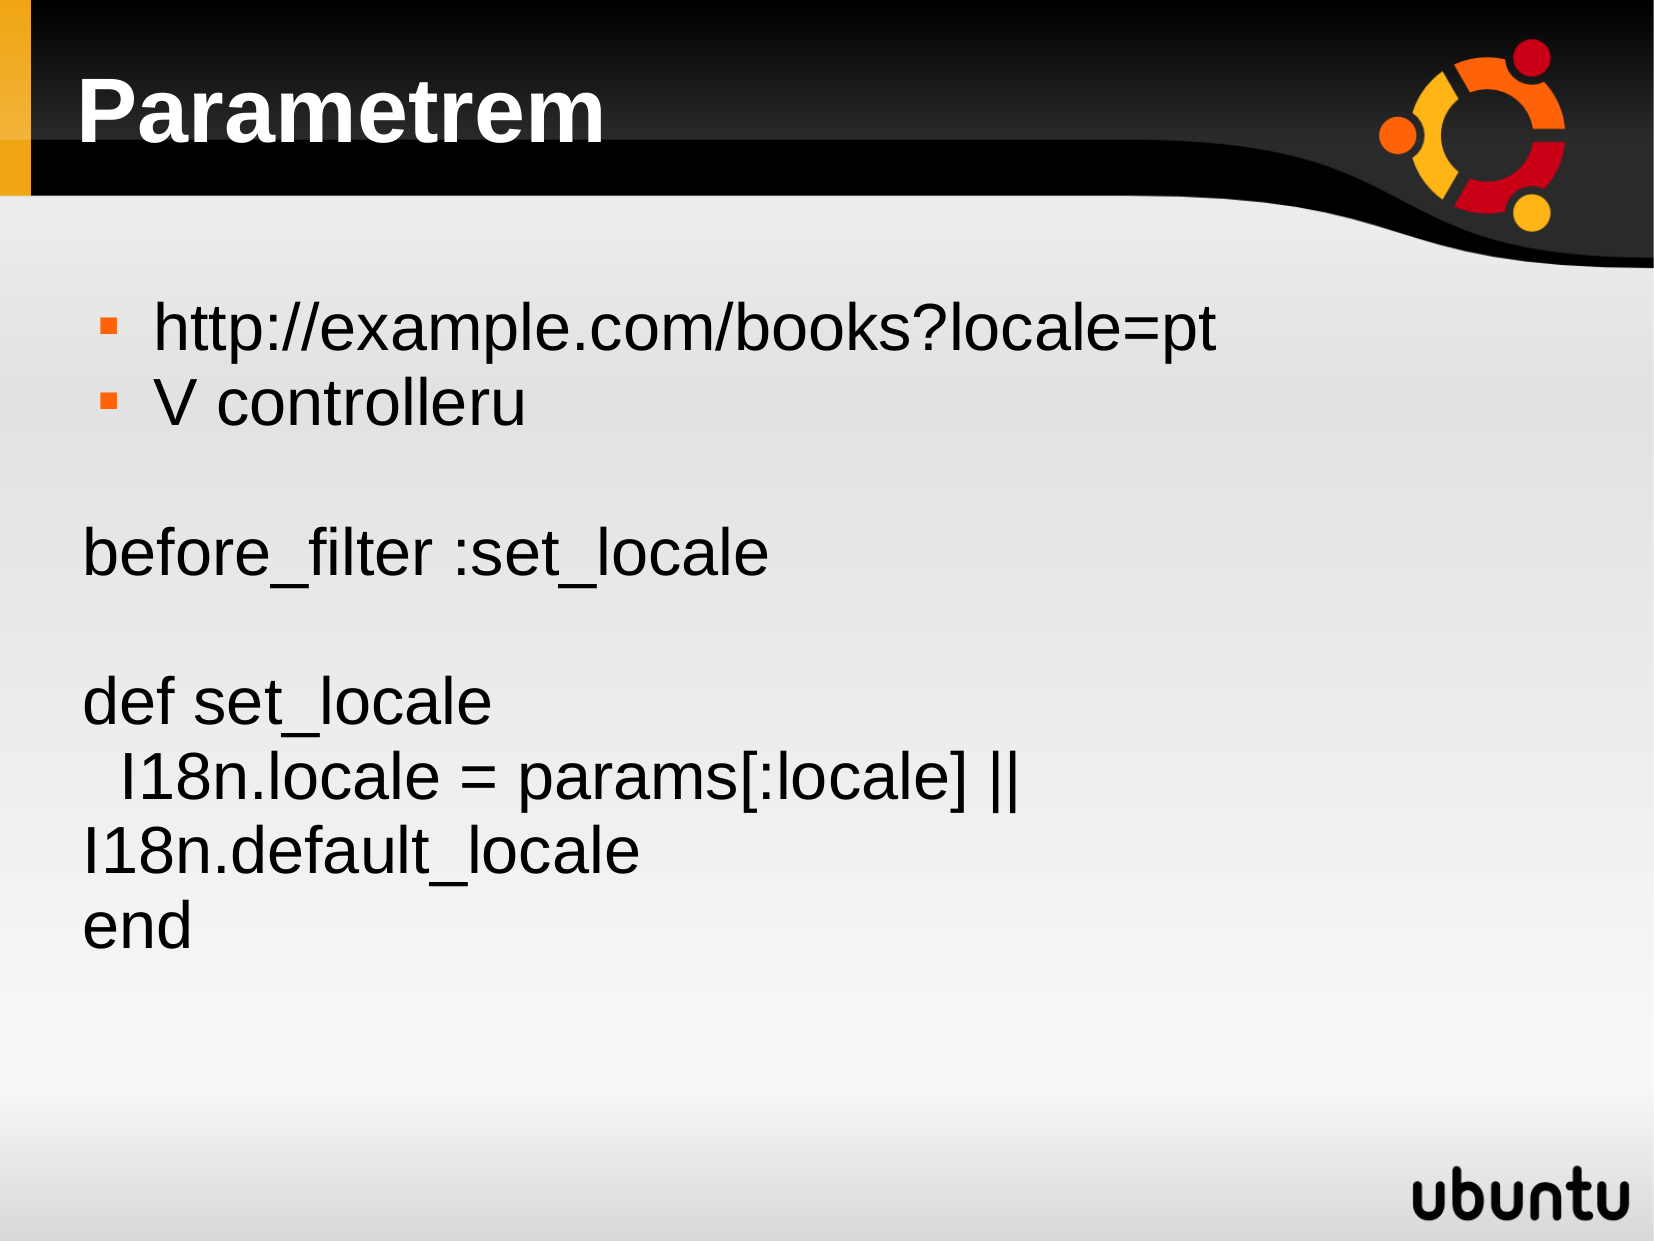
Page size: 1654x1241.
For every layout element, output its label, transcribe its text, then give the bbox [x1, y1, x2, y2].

title Parametrem [76, 14, 1565, 207]
picture [0, 0, 1654, 1241]
list http://example.com/books?locale=pt V controlleru before_filter :set_locale def set_locale I18n.locale = params[:locale] ||I18n.default_locale end [82, 290, 1571, 1094]
